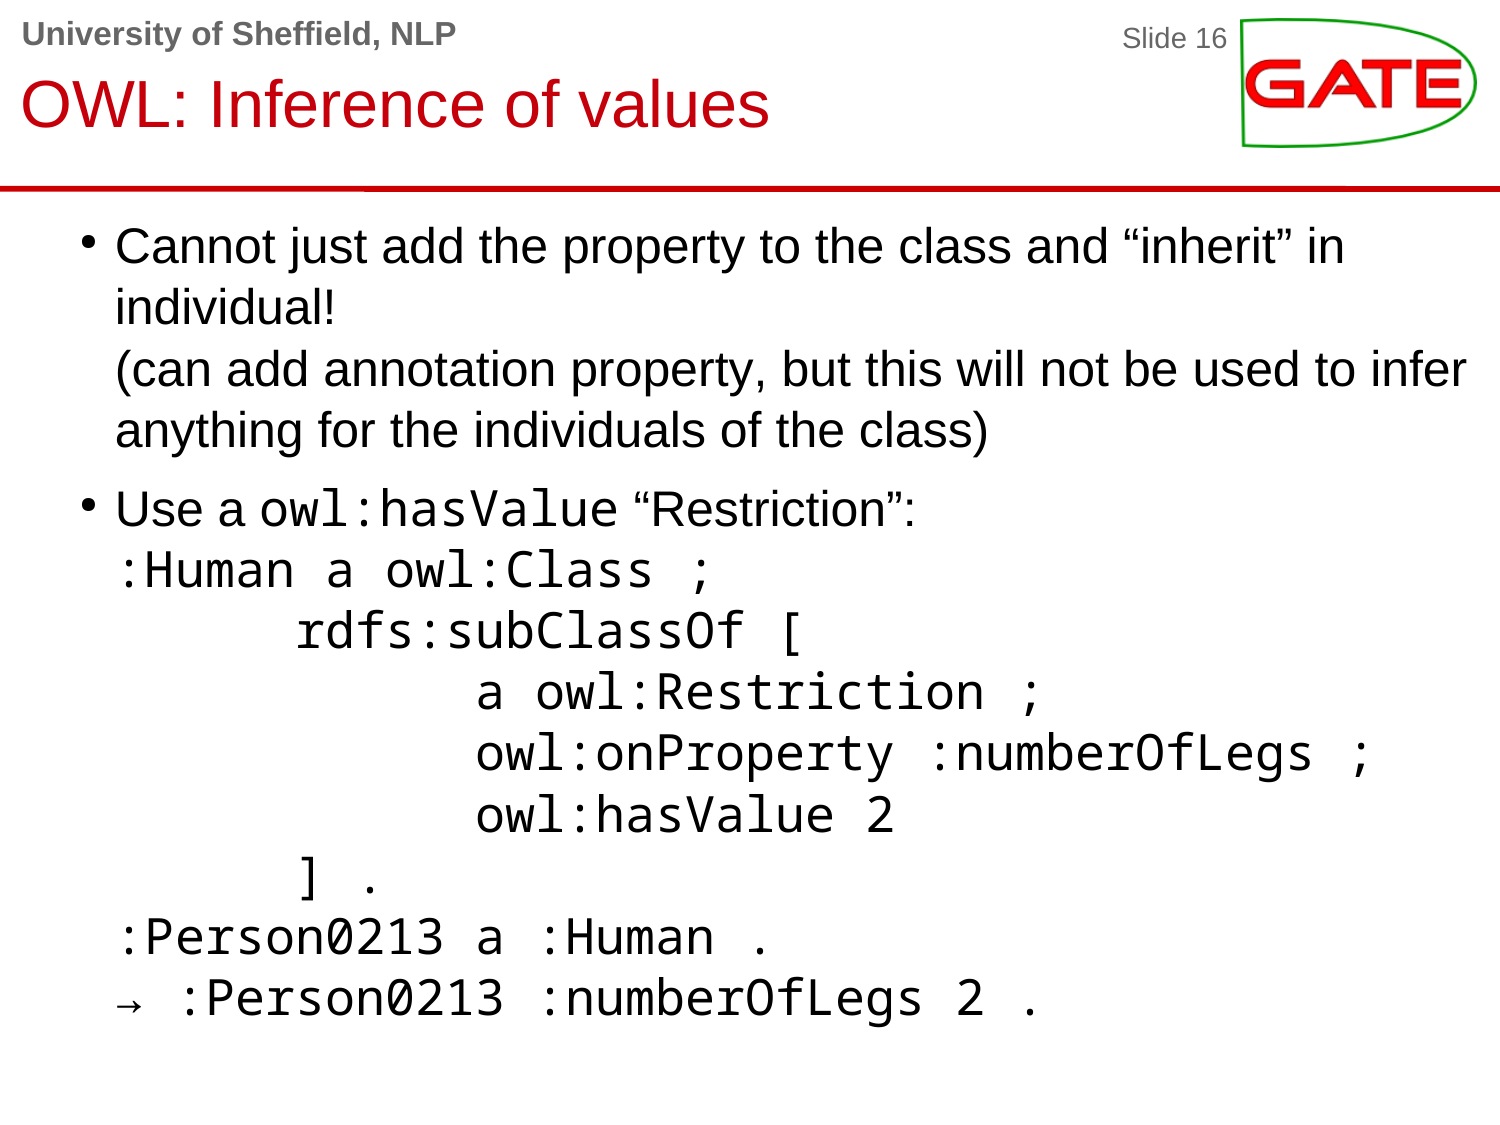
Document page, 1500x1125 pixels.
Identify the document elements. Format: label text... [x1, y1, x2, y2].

title OWL: Inference of values [20, 44, 1240, 166]
picture [1240, 18, 1477, 148]
list Cannot just add the property to the class and “inherit” in individual! (can add annotation property, but this will not be used to infer anything for the individuals of the class) Use a owl:hasValue “Restriction”: :Human a owl:Class ; rdfs:subClassOf [ a owl:Restriction ; owl:onProperty :numberOfLegs ; owl:hasValue 2 ] . :Person0213 a :Human . → :Person0213 :numberOfLegs 2 . [23, 212, 1477, 1063]
